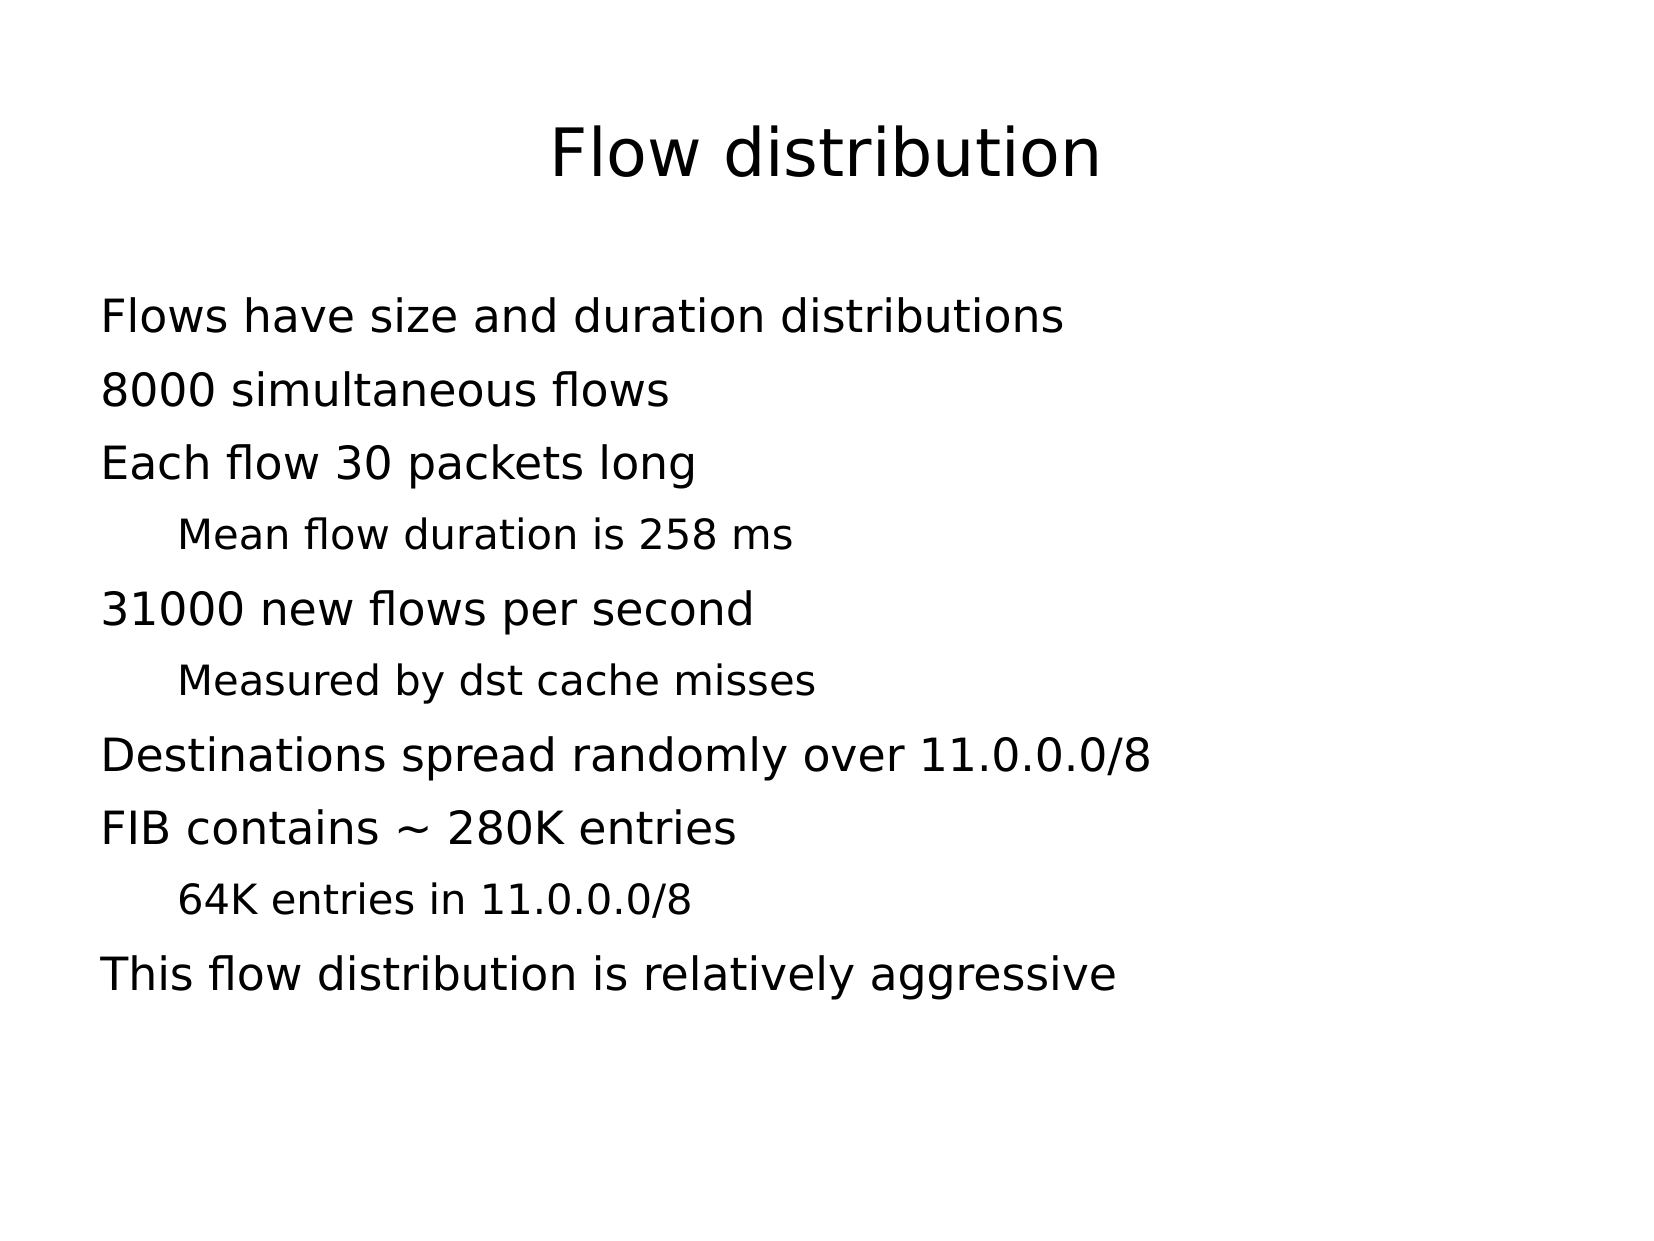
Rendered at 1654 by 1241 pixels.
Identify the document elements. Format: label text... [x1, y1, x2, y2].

title Flow distribution [82, 56, 1571, 250]
list Flows have size and duration distributions 8000 simultaneous flows Each flow 30 packets long Mean flow duration is 258 ms 31000 new flows per second Measured by dst cache misses Destinations spread randomly over 11.0.0.0/8 FIB contains ~ 280K entries 64K entries in 11.0.0.0/8 This flow distribution is relatively aggressive [82, 290, 1571, 1094]
